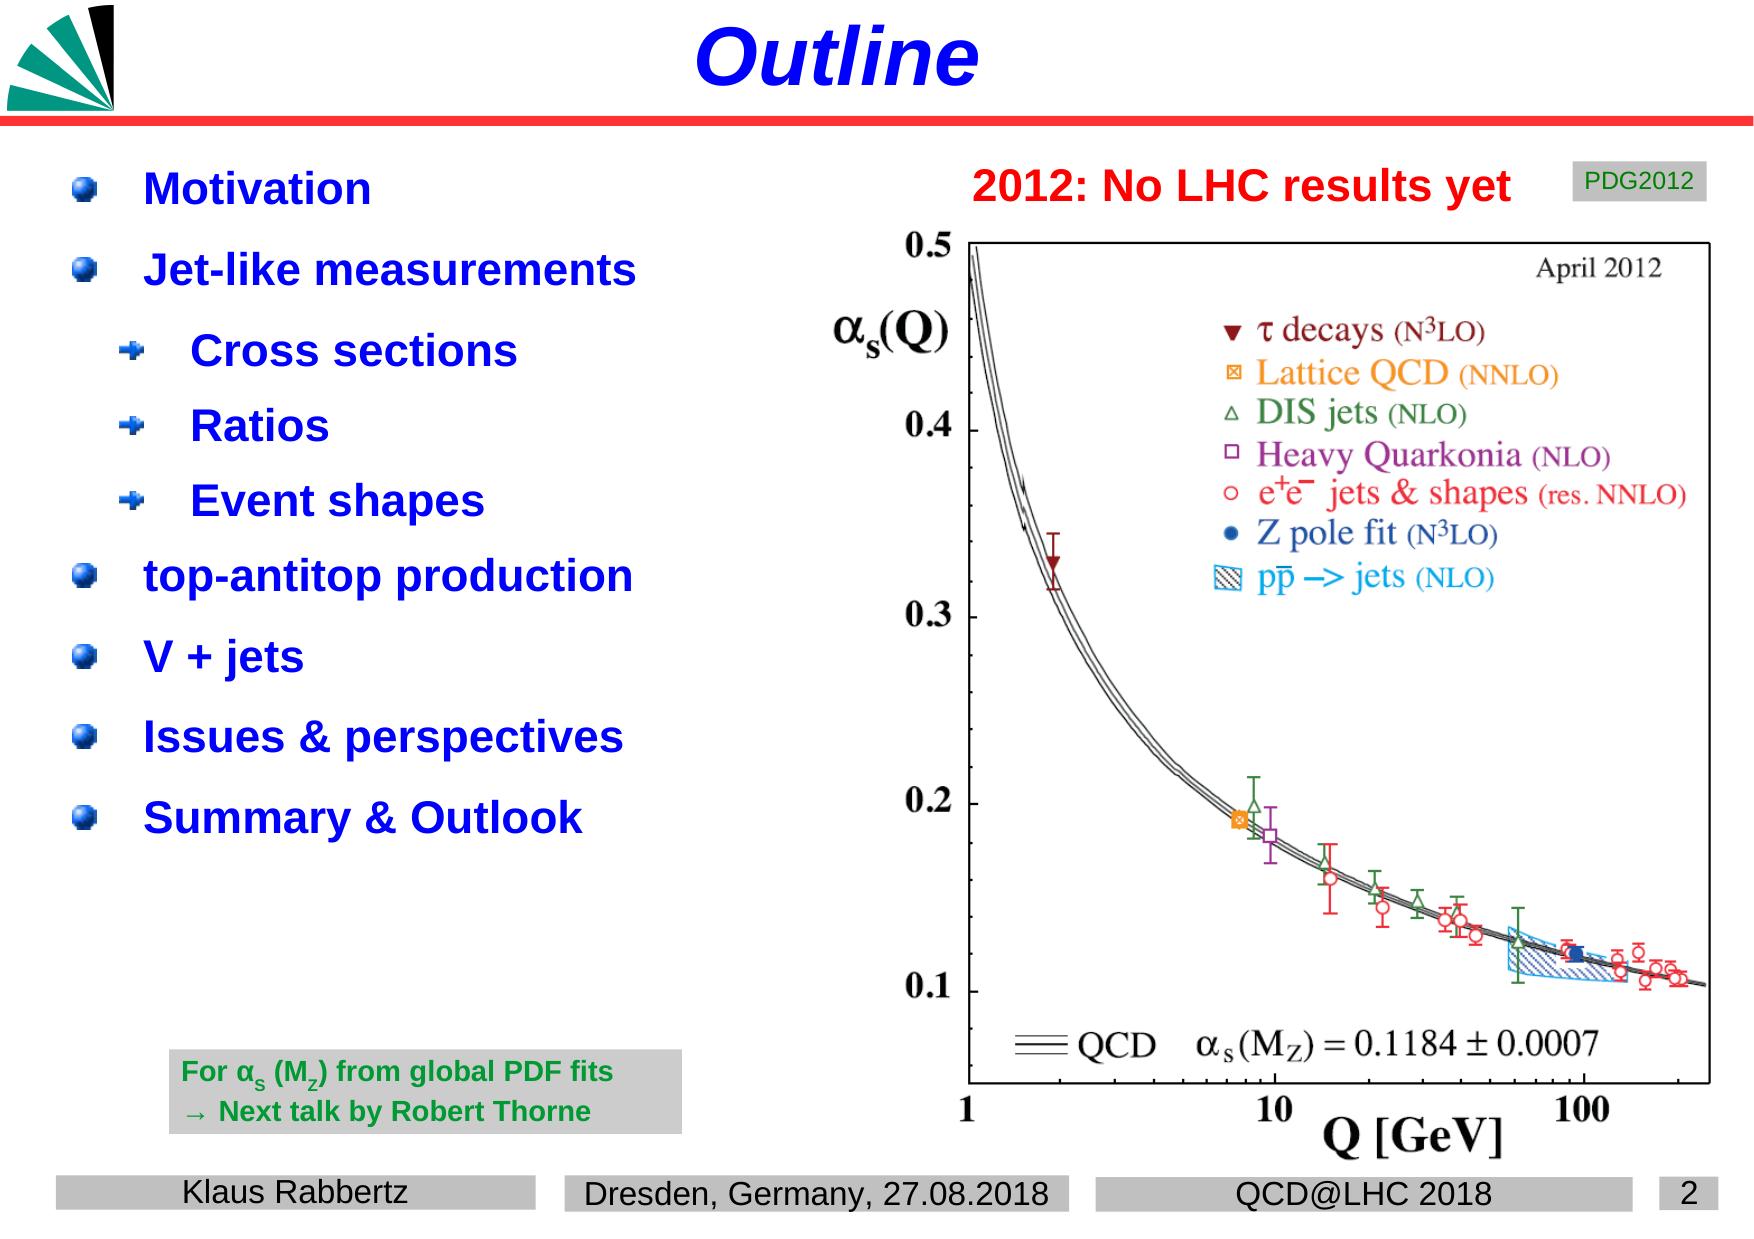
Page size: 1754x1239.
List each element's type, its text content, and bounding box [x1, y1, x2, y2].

title Outline [129, 0, 1545, 114]
text_box 2012: No LHC results yet [960, 153, 1524, 217]
picture [7, 5, 114, 112]
picture [827, 224, 1722, 1165]
text_box For αS (MZ) from global PDF fits → Next talk by Robert Thorne [169, 1049, 682, 1134]
list Motivation Jet-like measurements Cross sections Ratios Event shapes top-antitop production V + jets Issues & perspectives Summary & Outlook [60, 163, 823, 1146]
text_box PDG2012 [1572, 161, 1707, 202]
